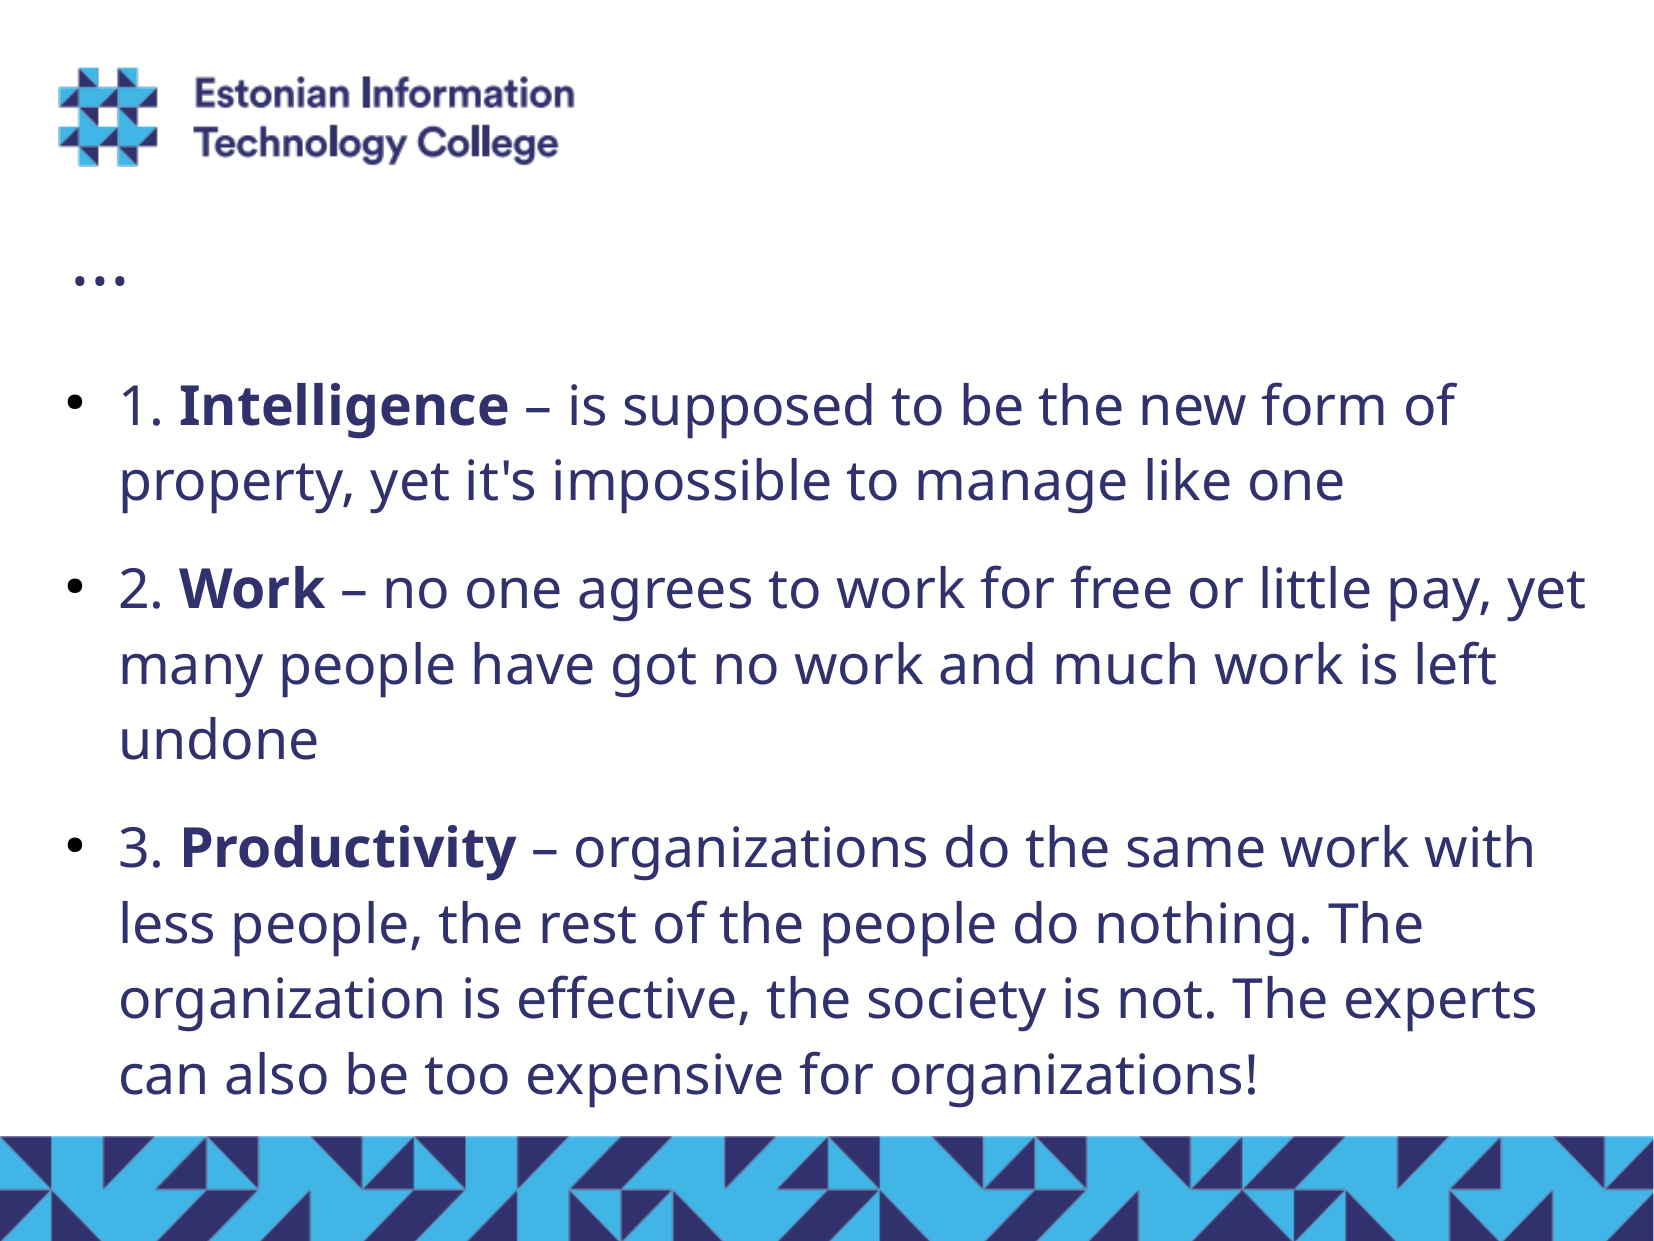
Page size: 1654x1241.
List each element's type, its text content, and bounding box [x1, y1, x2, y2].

list 1. Intelligence – is supposed to be the new form of property, yet it's impossible to manage like one 2. Work – no one agrees to work for free or little pay, yet many people have got no work and much work is left undone 3. Productivity – organizations do the same work with less people, the rest of the people do nothing. The organization is effective, the society is not. The experts can also be too expensive for organizations! [47, 366, 1619, 1241]
title ... [70, 153, 1559, 361]
